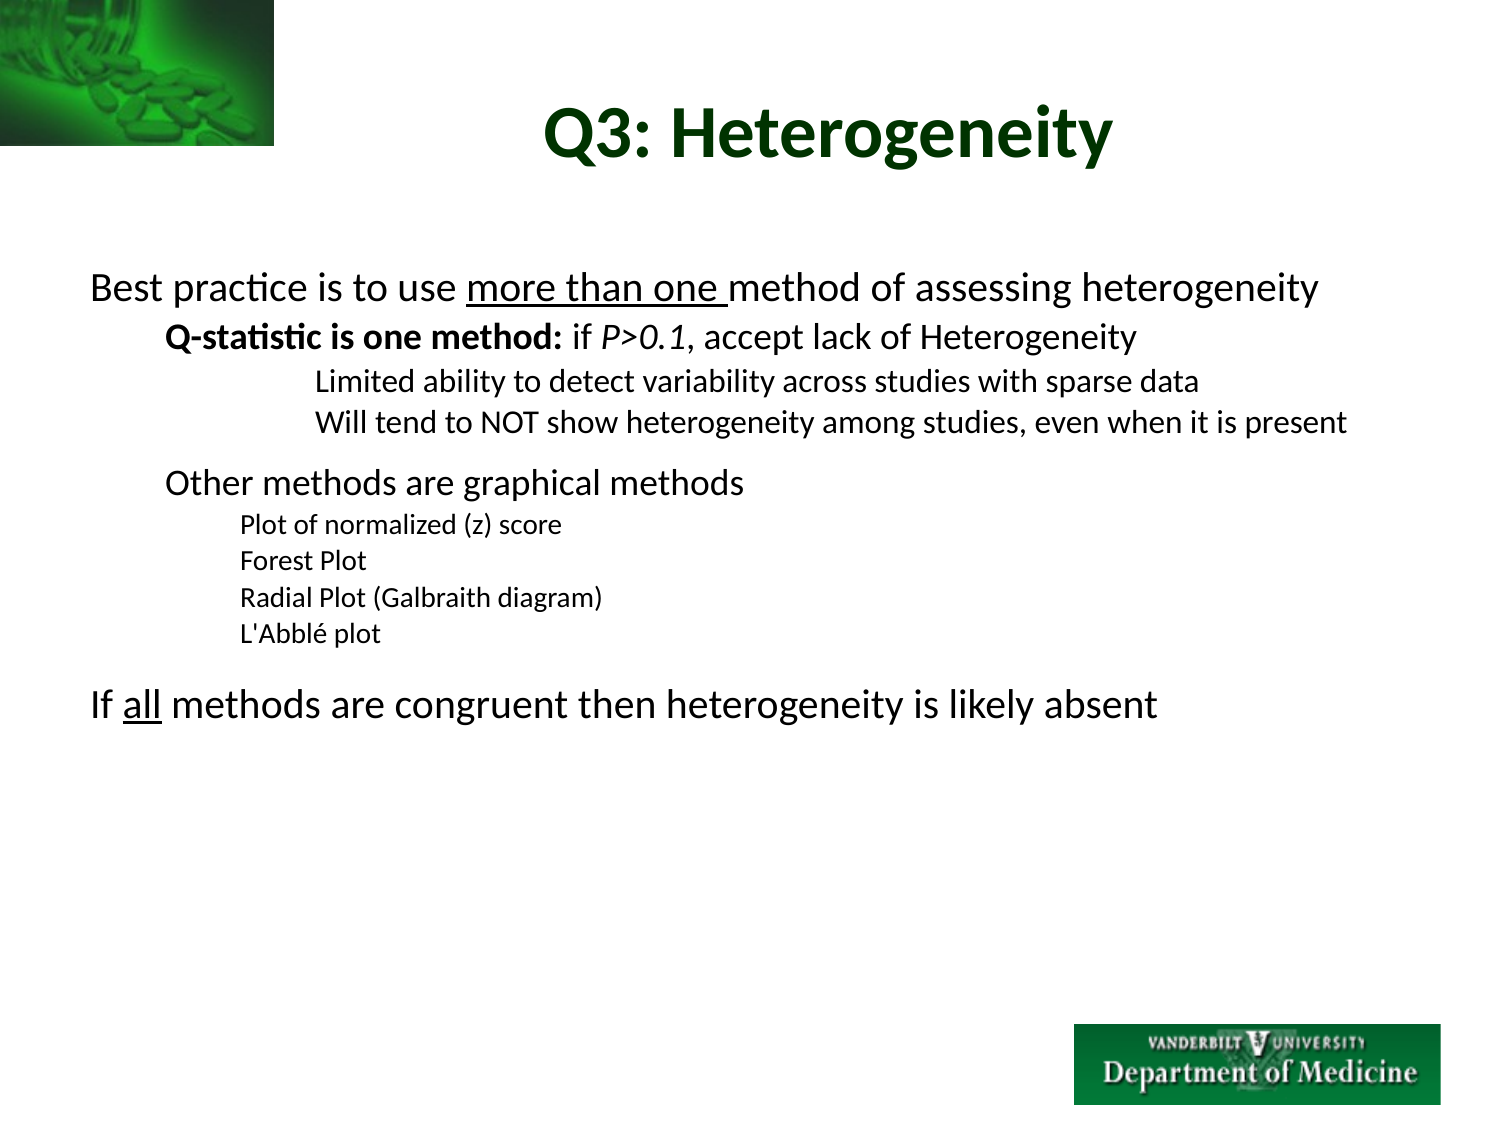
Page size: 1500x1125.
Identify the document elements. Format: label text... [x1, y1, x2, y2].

title Q3: Heterogeneity [224, 45, 1450, 233]
list Best practice is to use more than one method of assessing heterogeneity Q-statistic is one method: if P>0.1, accept lack of Heterogeneity Limited ability to detect variability across studies with sparse data Will tend to NOT show heterogeneity among studies, even when it is present Other methods are graphical methods Plot of normalized (z) score Forest Plot Radial Plot (Galbraith diagram) L'Abblé plot If all methods are congruent then heterogeneity is likely absent [75, 262, 1426, 1096]
picture [1074, 1024, 1441, 1105]
picture [0, 0, 274, 146]
